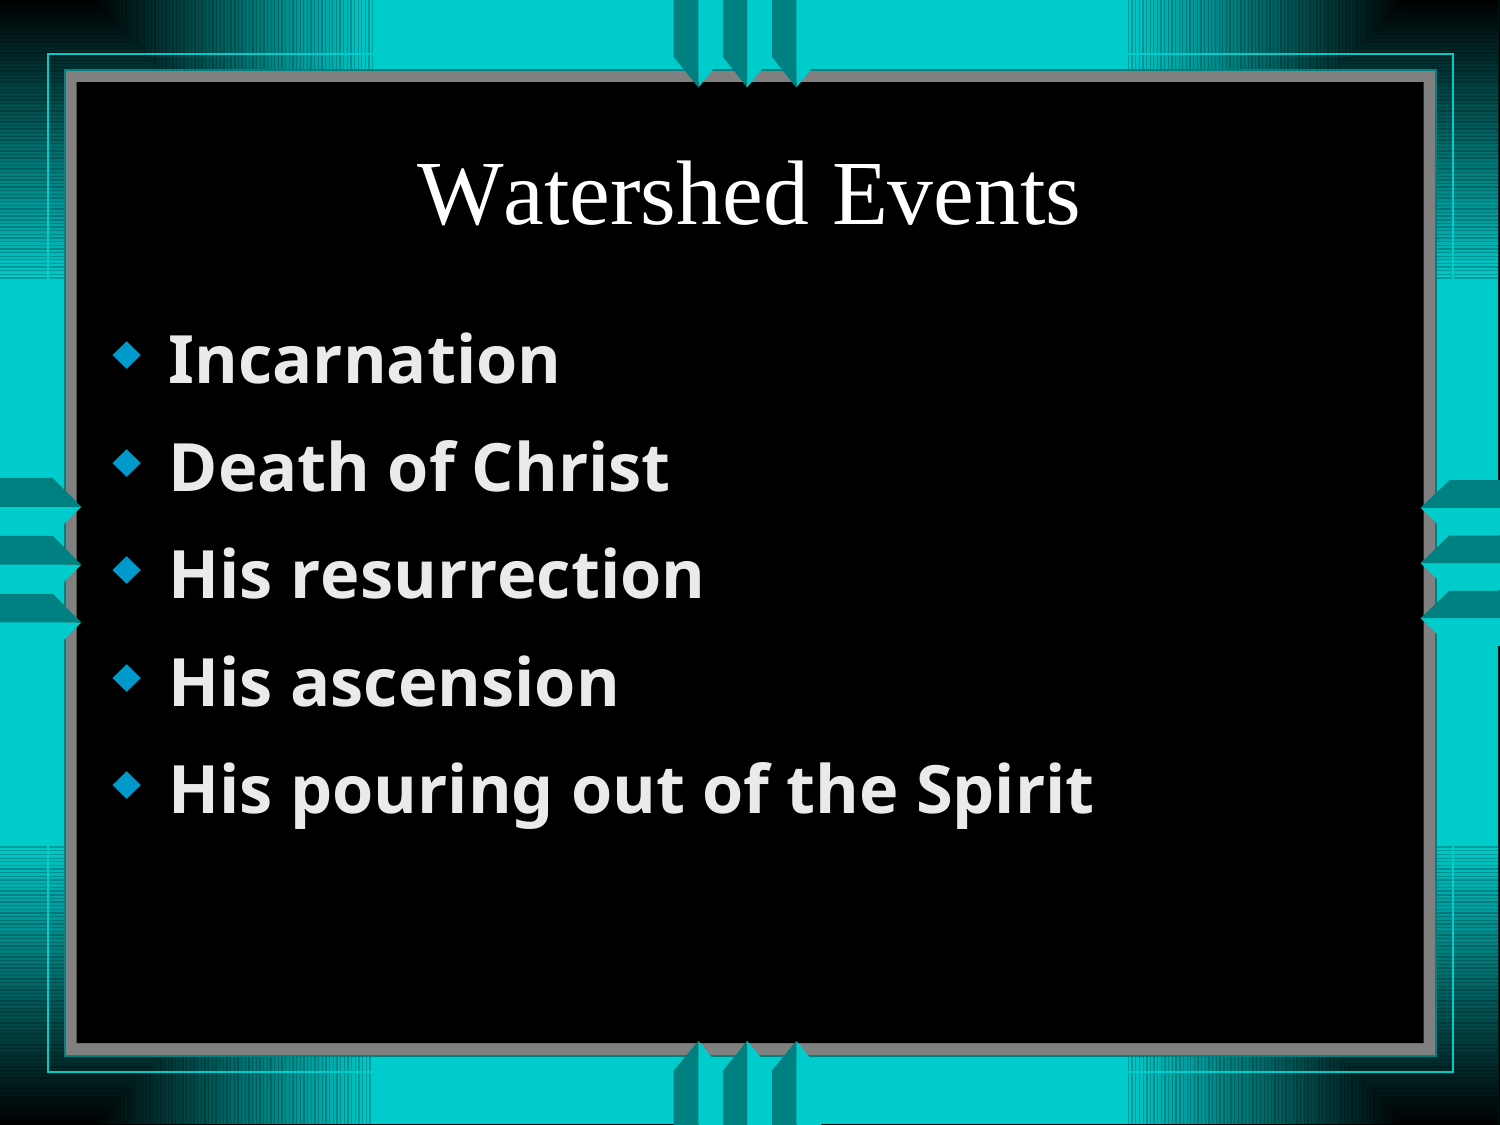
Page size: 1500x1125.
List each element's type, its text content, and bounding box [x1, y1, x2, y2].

title Watershed Events [112, 99, 1388, 288]
list Incarnation Death of Christ His resurrection His ascension His pouring out of the Spirit [112, 312, 1388, 1008]
